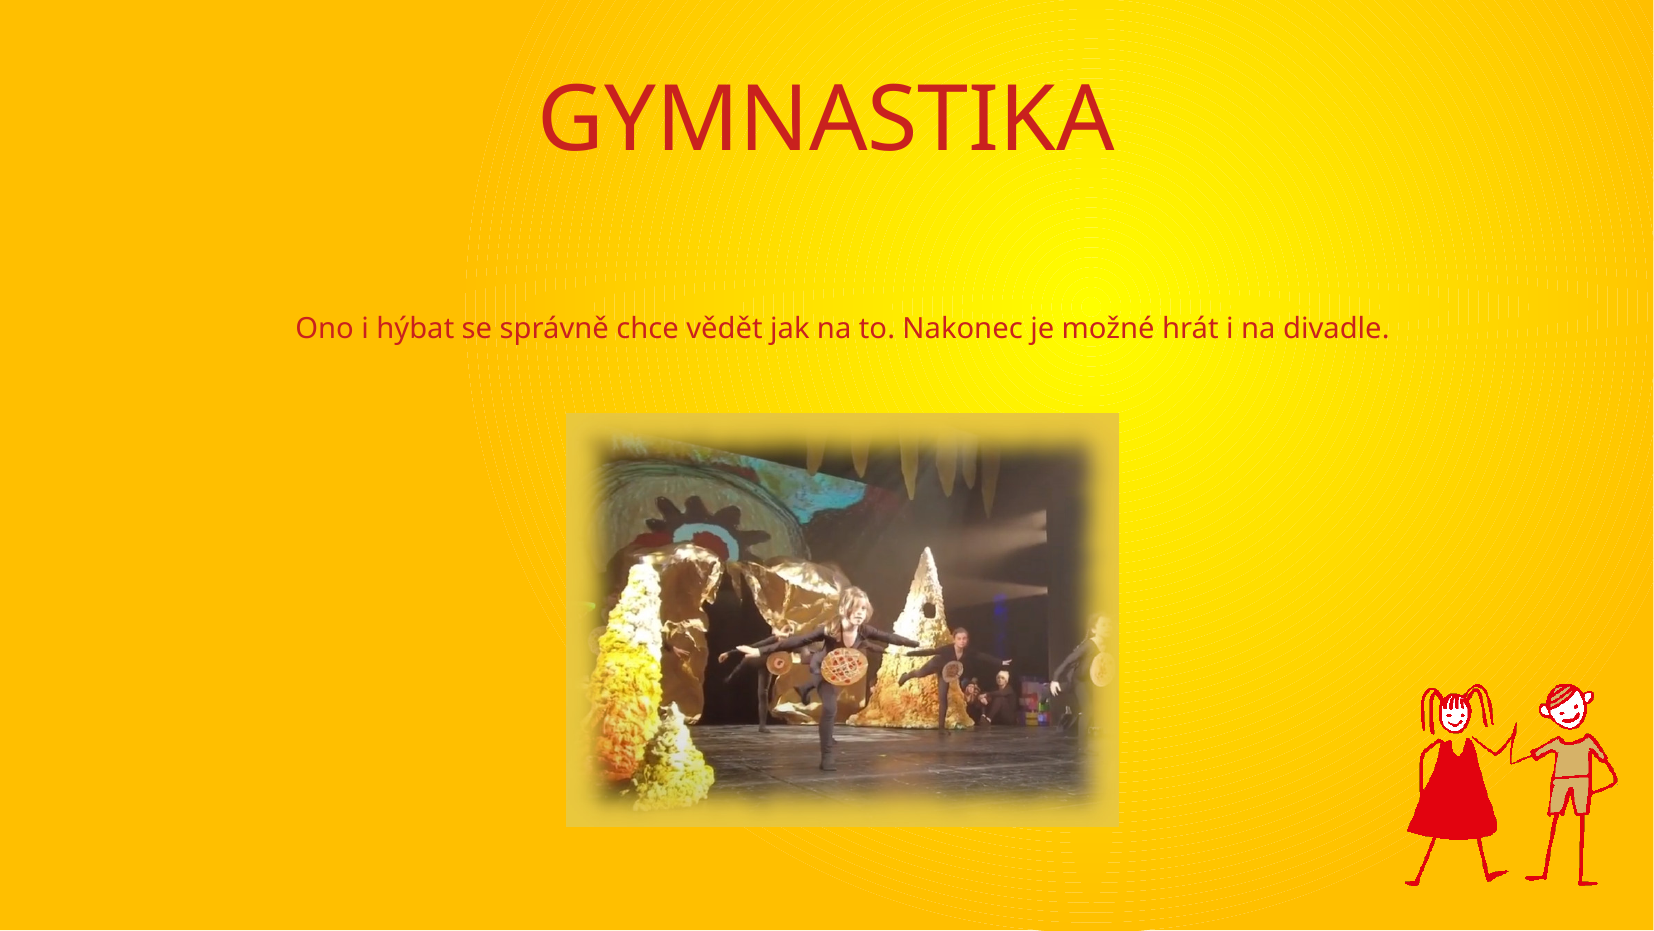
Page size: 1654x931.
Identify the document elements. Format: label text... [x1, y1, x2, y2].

title GYMNASTIKA [82, 37, 1571, 193]
picture [566, 413, 1119, 827]
picture [1405, 684, 1618, 886]
subtitle Ono i hýbat se správně chce vědět jak na to. Nakonec je možné hrát i na divadle. [106, 217, 1595, 438]
